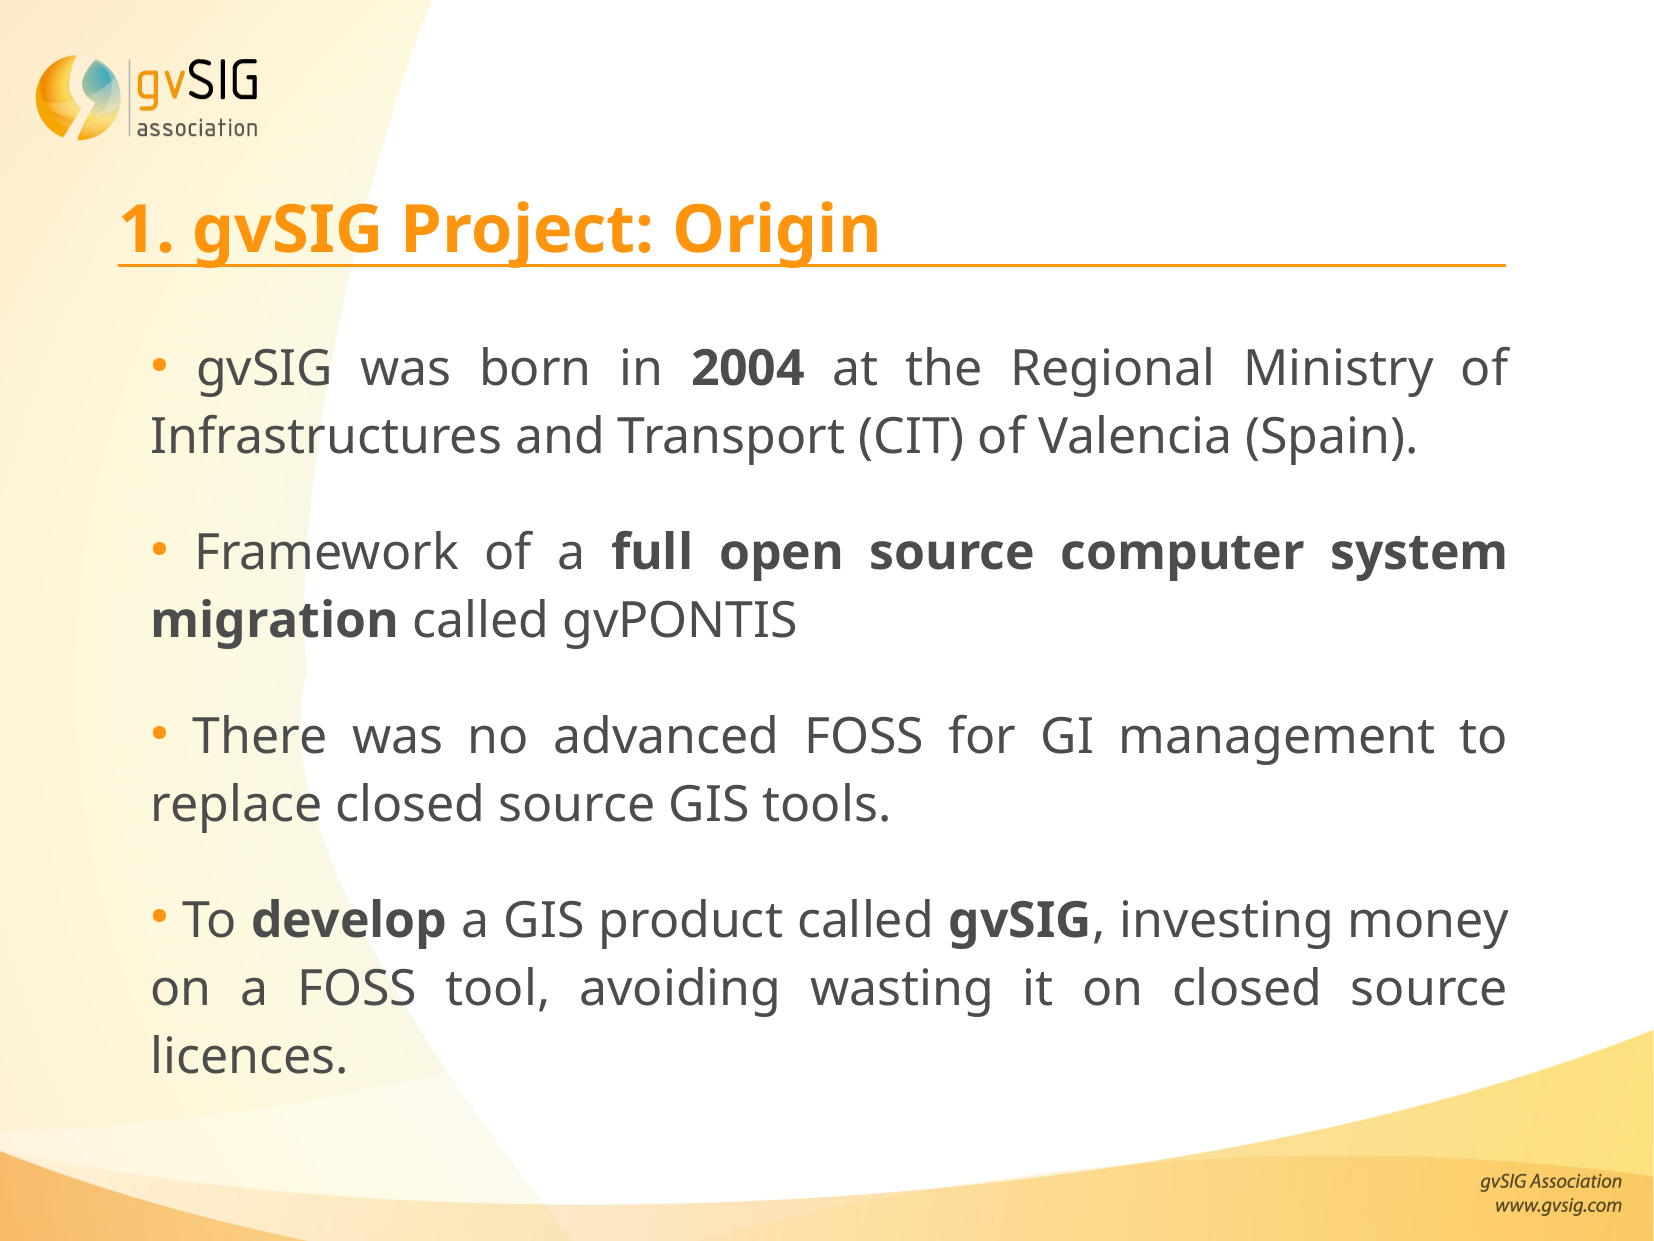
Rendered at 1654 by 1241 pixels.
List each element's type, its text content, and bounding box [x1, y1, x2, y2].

text_box gvSIG was born in 2004 at the Regional Ministry of Infrastructures and Transport (CIT) of Valencia (Spain). Framework of a full open source computer system migration called gvPONTIS There was no advanced FOSS for GI management to replace closed source GIS tools. To develop a GIS product called gvSIG, investing money on a FOSS tool, avoiding wasting it on closed source licences. [135, 324, 1524, 1034]
picture [0, 0, 1654, 1241]
title 1. gvSIG Project: Origin [118, 177, 1607, 276]
